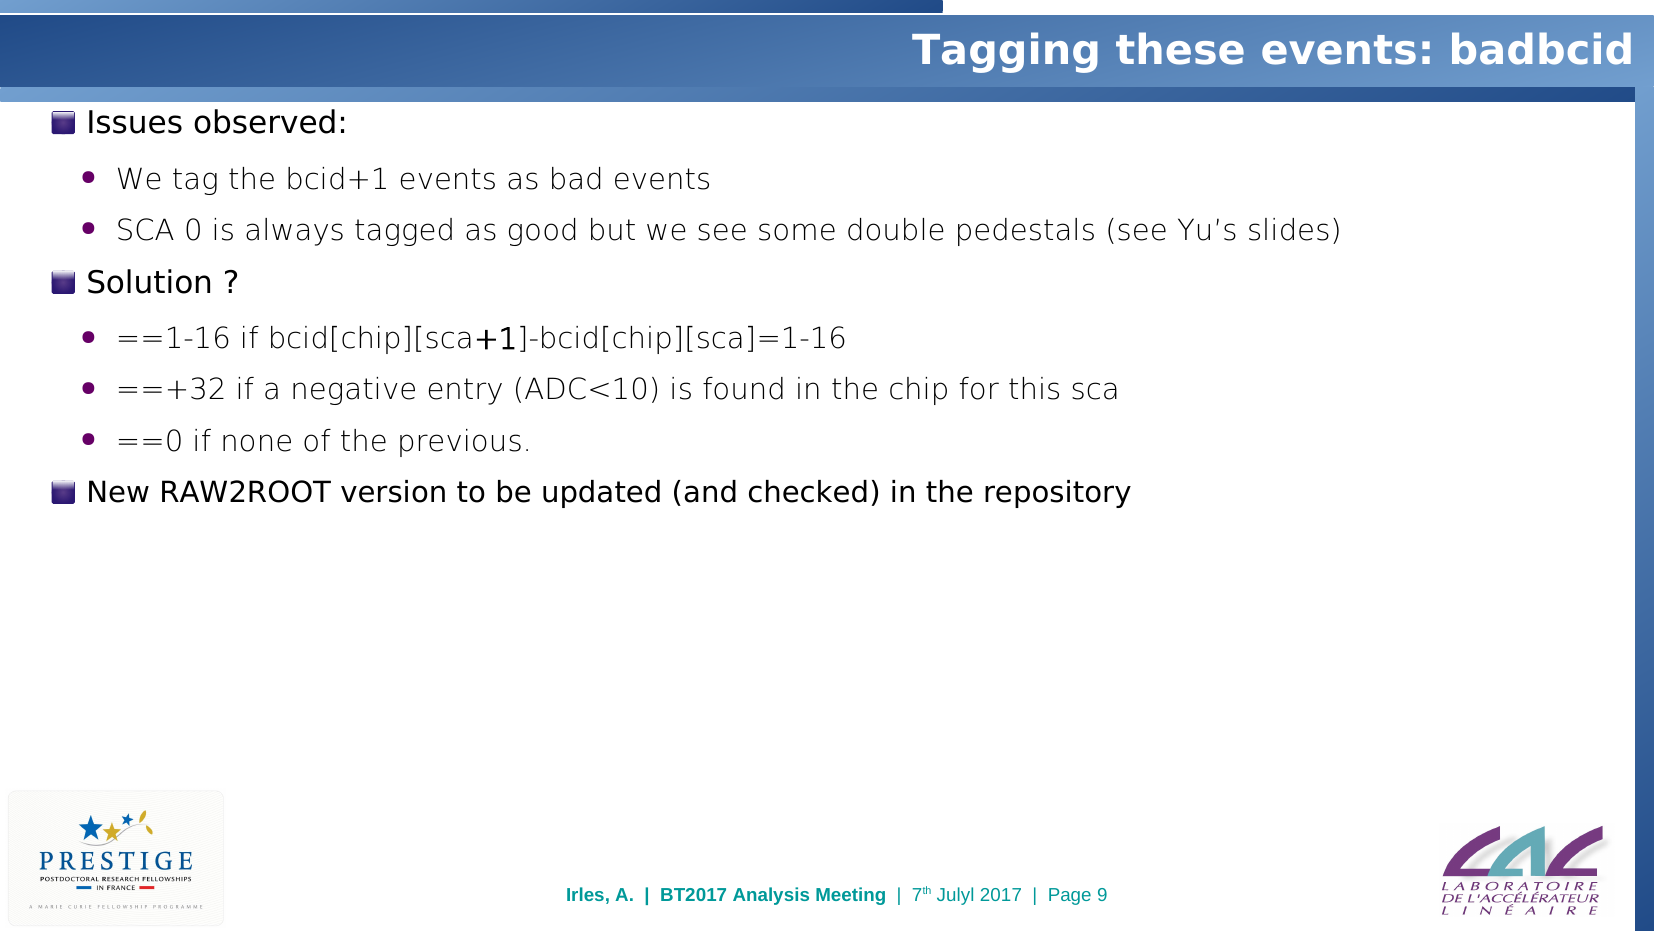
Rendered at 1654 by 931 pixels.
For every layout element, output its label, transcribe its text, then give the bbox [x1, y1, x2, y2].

list Issues observed: We tag the bcid+1 events as bad events SCA 0 is always tagged as good but we see some double pedestals (see Yu’s slides) Solution ? ==1-16 if bcid[chip][sca+1]-bcid[chip][sca]=1-16 ==+32 if a negative entry (ADC<10) is found in the chip for this sca ==0 if none of the previous. New RAW2ROOT version to be updated (and checked) in the repository [45, 104, 1606, 831]
title Tagging these events: badbcid [30, 13, 1636, 86]
picture [1439, 823, 1615, 917]
picture [5, 788, 226, 928]
